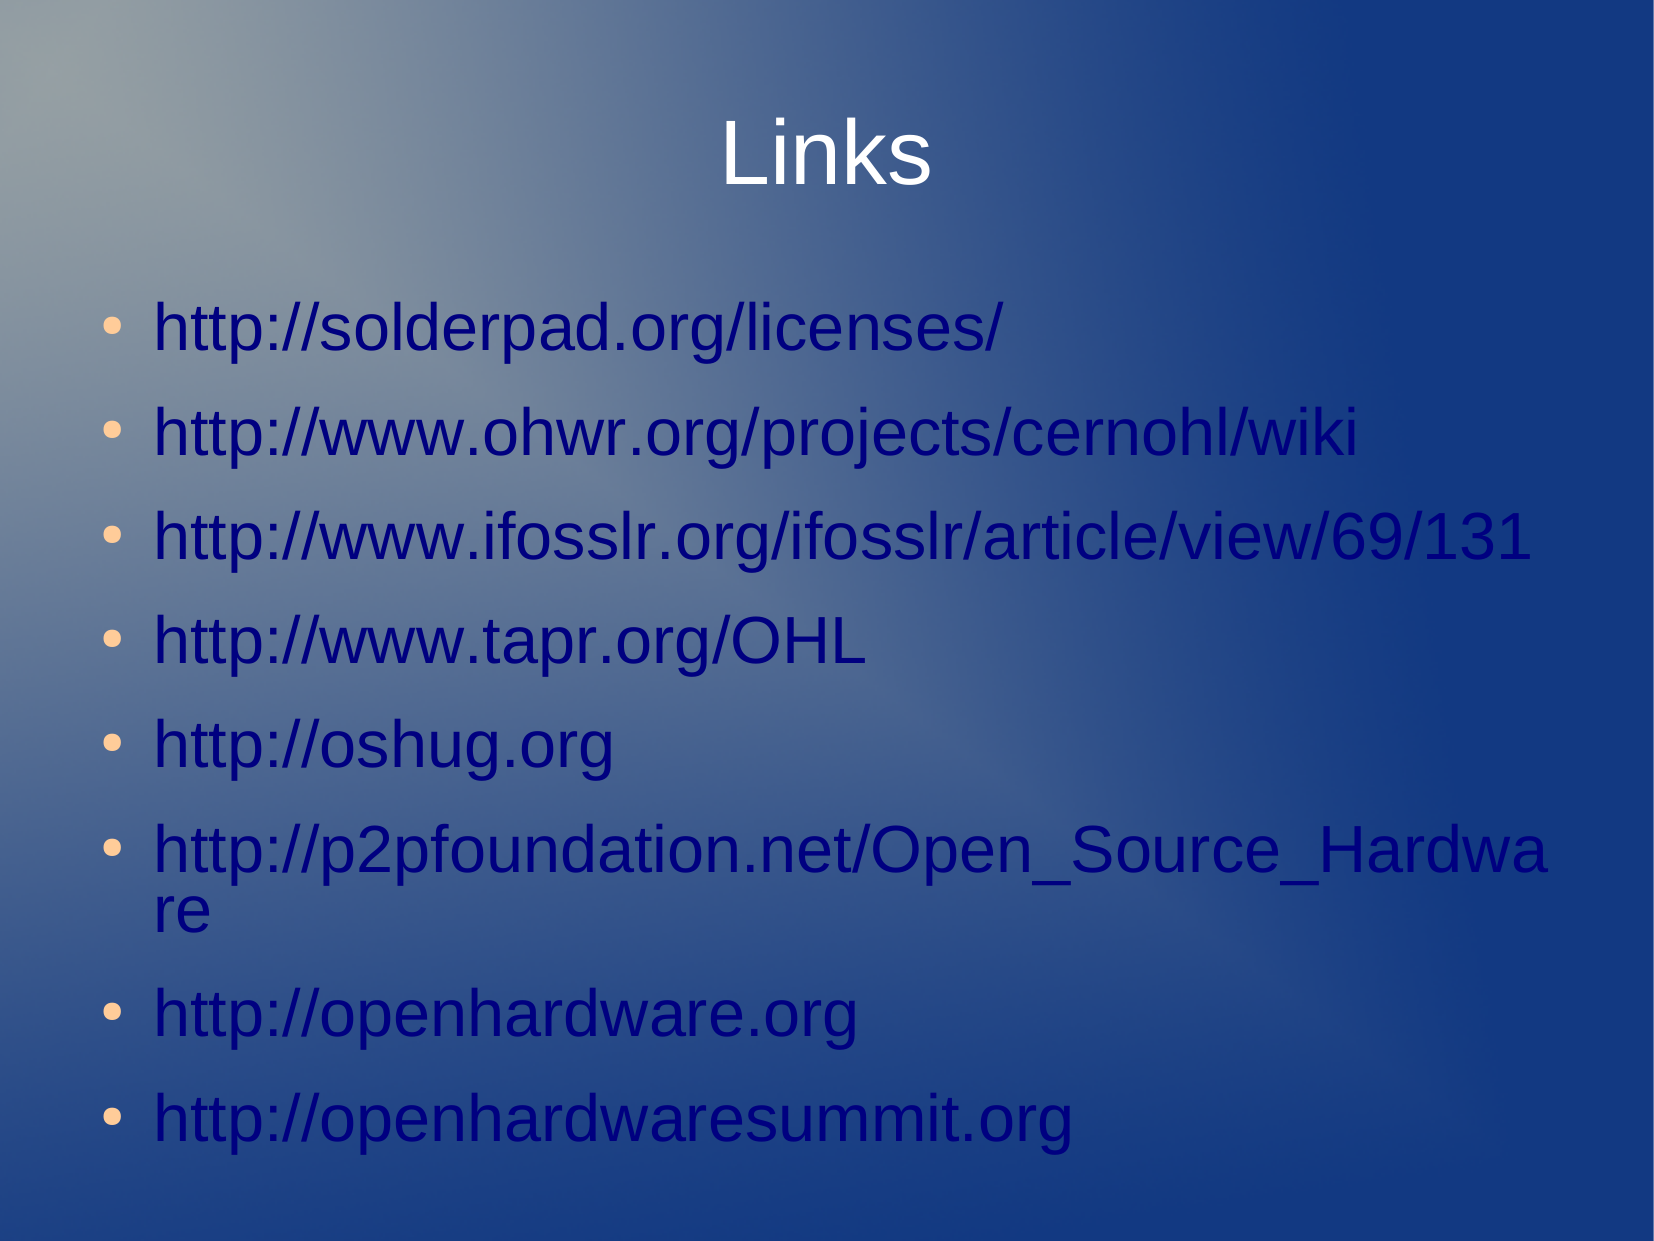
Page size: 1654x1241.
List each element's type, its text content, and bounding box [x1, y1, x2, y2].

title Links [82, 49, 1571, 257]
list http://solderpad.org/licenses/ http://www.ohwr.org/projects/cernohl/wiki http://www.ifosslr.org/ifosslr/article/view/69/131 http://www.tapr.org/OHL http://oshug.org http://p2pfoundation.net/Open_Source_Hardware http://openhardware.org http://openhardwaresummit.org [82, 290, 1571, 1241]
picture [0, 0, 1654, 1241]
